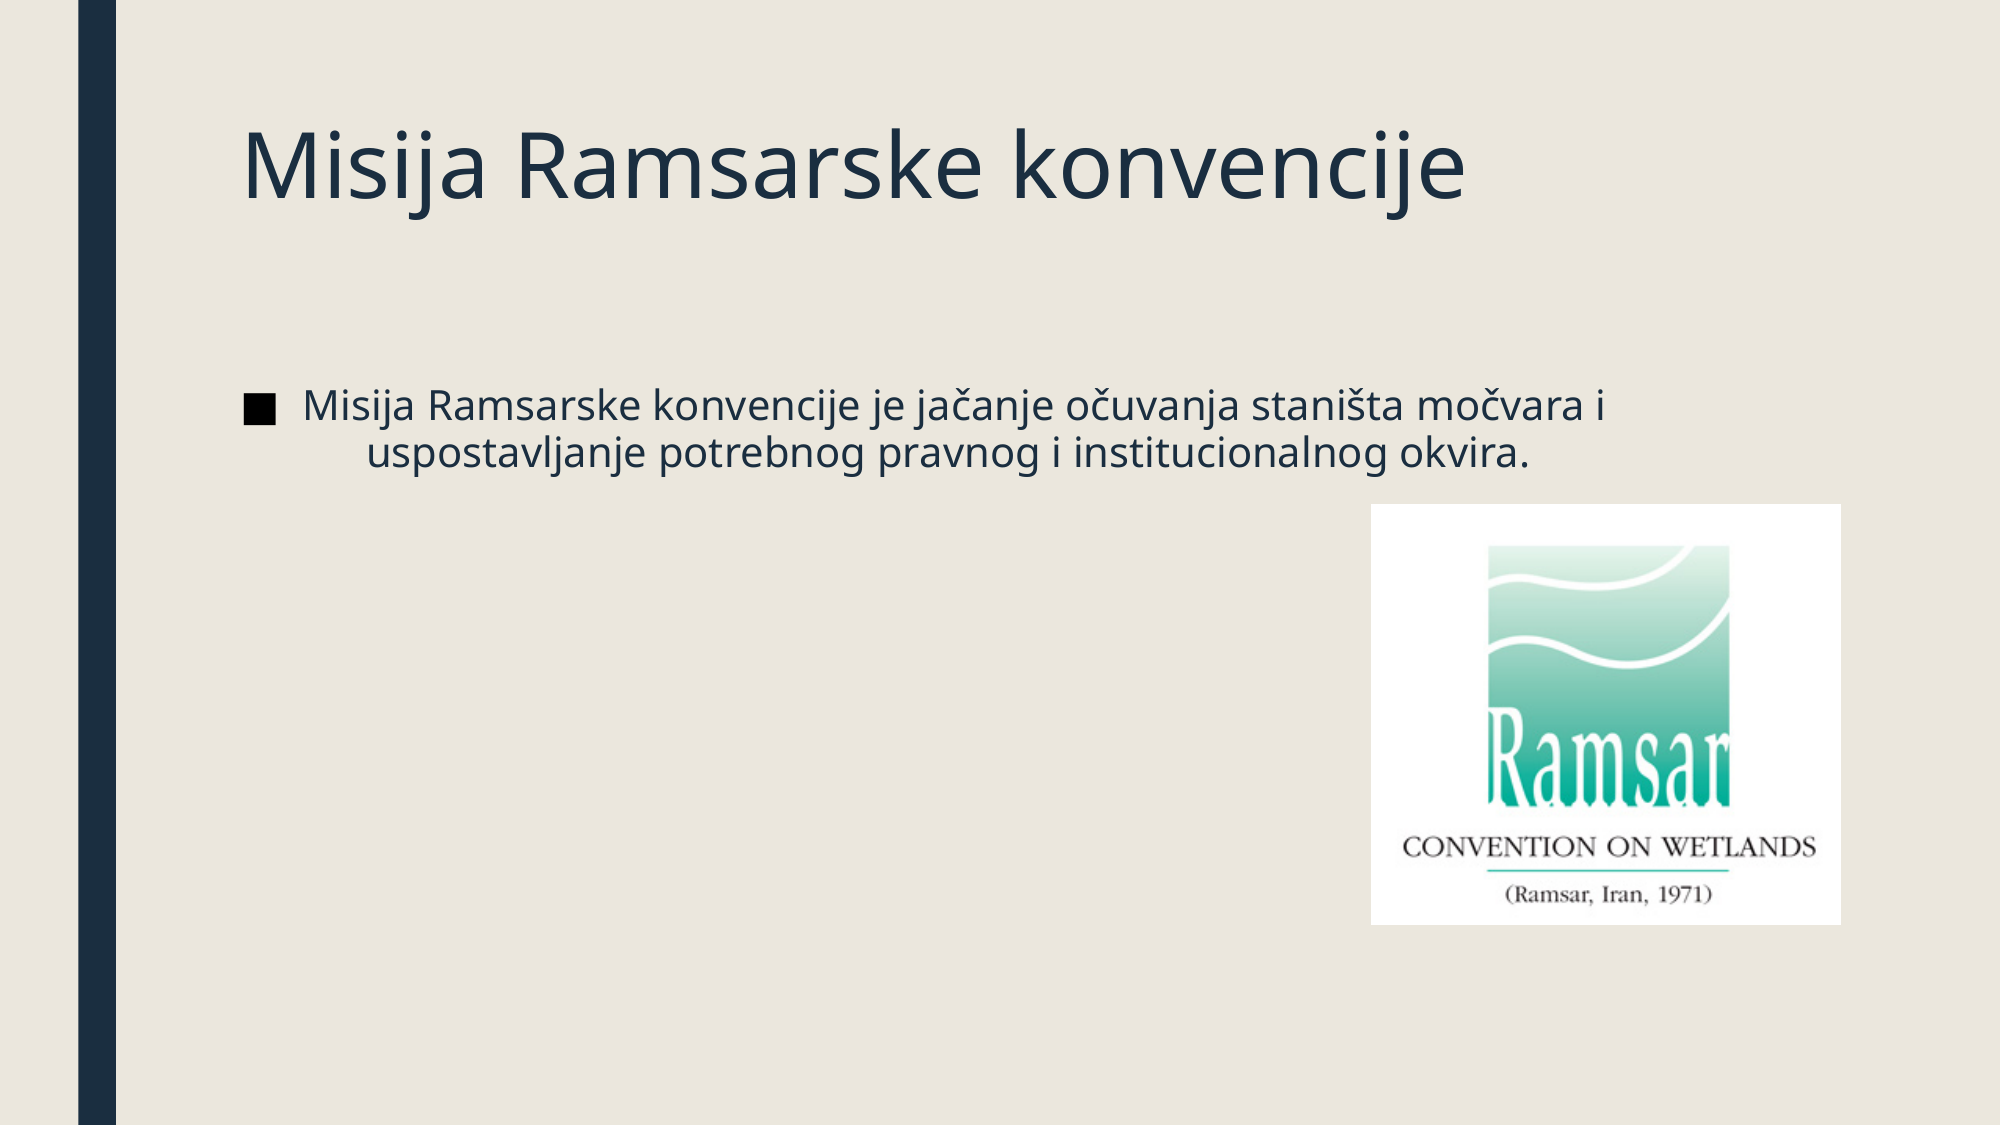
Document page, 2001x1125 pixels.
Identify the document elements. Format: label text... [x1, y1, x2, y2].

picture [1371, 504, 1841, 925]
title Misija Ramsarske konvencije [225, 112, 1801, 357]
list Misija Ramsarske konvencije je jačanje očuvanja staništa močvara i uspostavljanje potrebnog pravnog i institucionalnog okvira. [225, 375, 1801, 963]
